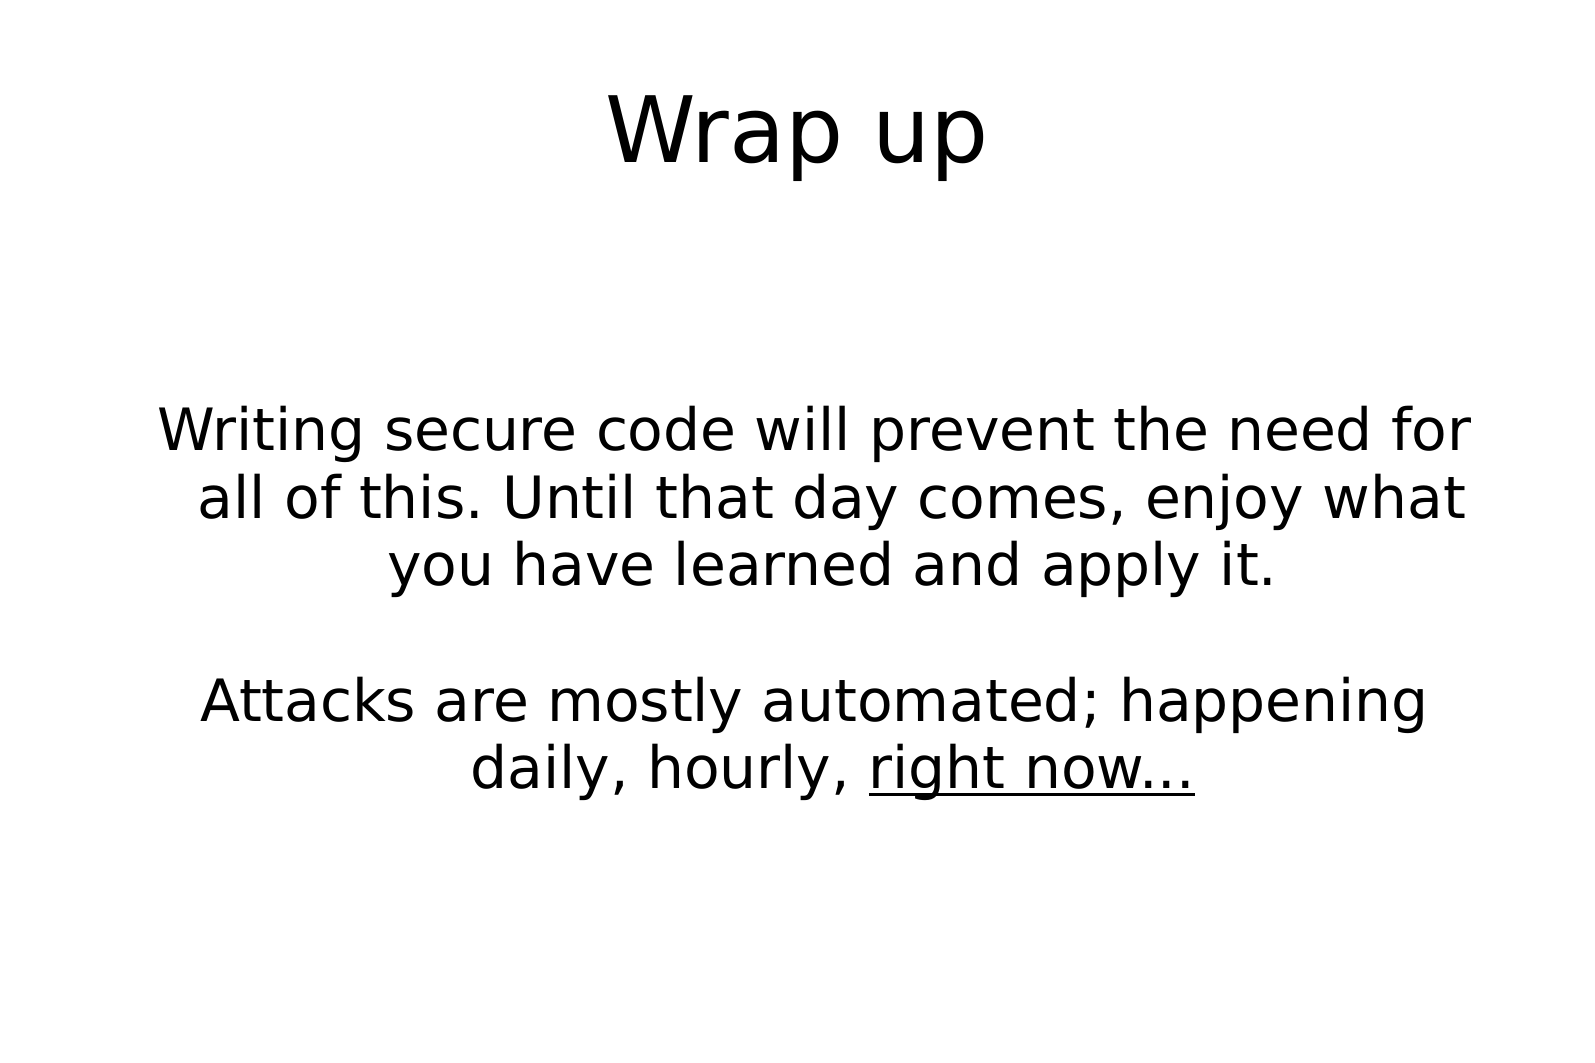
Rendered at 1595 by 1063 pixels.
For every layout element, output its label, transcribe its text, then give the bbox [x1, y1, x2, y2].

title Wrap up [79, 49, 1515, 213]
subtitle Writing secure code will prevent the need for all of this. Until that day comes, enjoy what you have learned and apply it. Attacks are mostly automated; happening daily, hourly, right now... [79, 256, 1515, 943]
